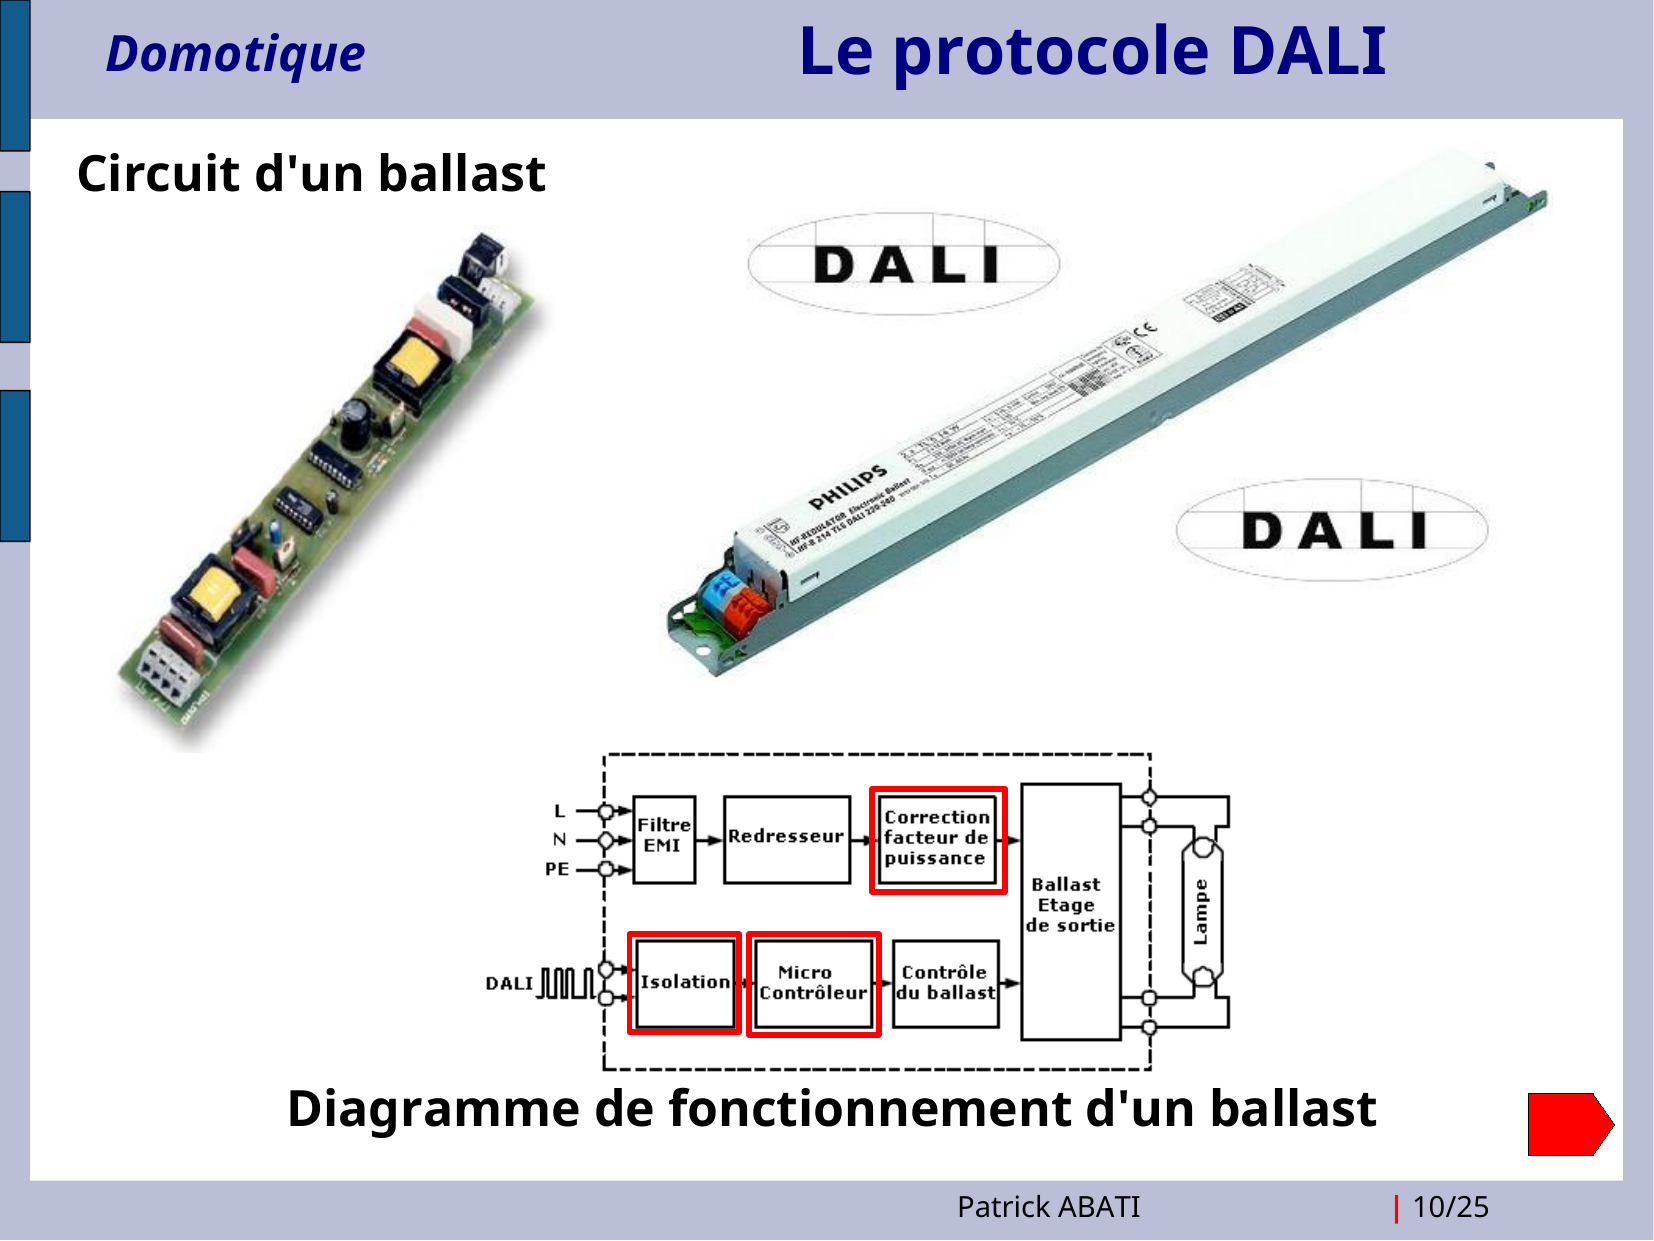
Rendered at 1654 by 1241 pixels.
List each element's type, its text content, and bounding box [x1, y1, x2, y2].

picture [111, 225, 1235, 1073]
text_box Diagramme de fonctionnement d'un ballast [271, 1074, 1537, 1146]
text_box Circuit d'un ballast [61, 139, 628, 211]
picture [659, 139, 1553, 682]
text_box [1528, 1093, 1615, 1156]
